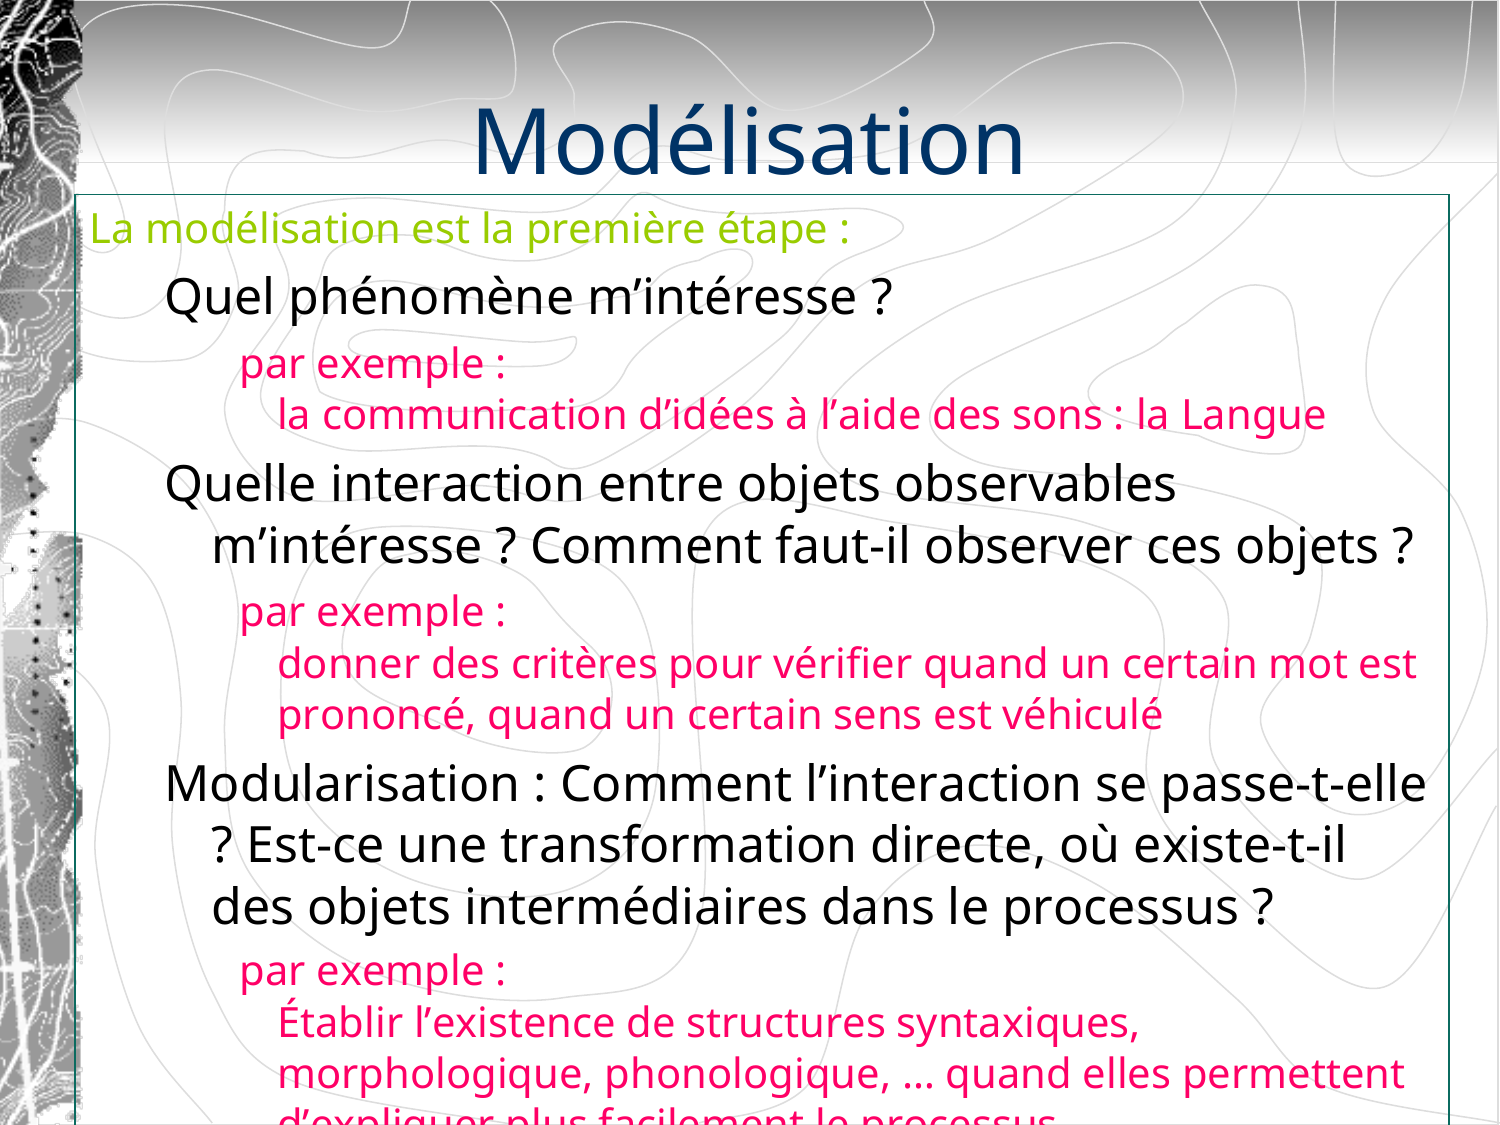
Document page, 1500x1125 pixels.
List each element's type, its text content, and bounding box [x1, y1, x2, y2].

title Modélisation [75, 45, 1426, 194]
list La modélisation est la première étape : Quel phénomène m’intéresse ? par exemple : la communication d’idées à l’aide des sons : la Langue Quelle interaction entre objets observables m’intéresse ? Comment faut-il observer ces objets ? par exemple : donner des critères pour vérifier quand un certain mot est prononcé, quand un certain sens est véhiculé Modularisation : Comment l’interaction se passe-t-elle ? Est-ce une transformation directe, où existe-t-il des objets intermédiaires dans le processus ? par exemple : Établir l’existence de structures syntaxiques, morphologique, phonologique, … quand elles permettent d’expliquer plus facilement le processus Indice : les modules linguistiques peuvent tomber en panne indépendamment [75, 194, 1450, 1125]
